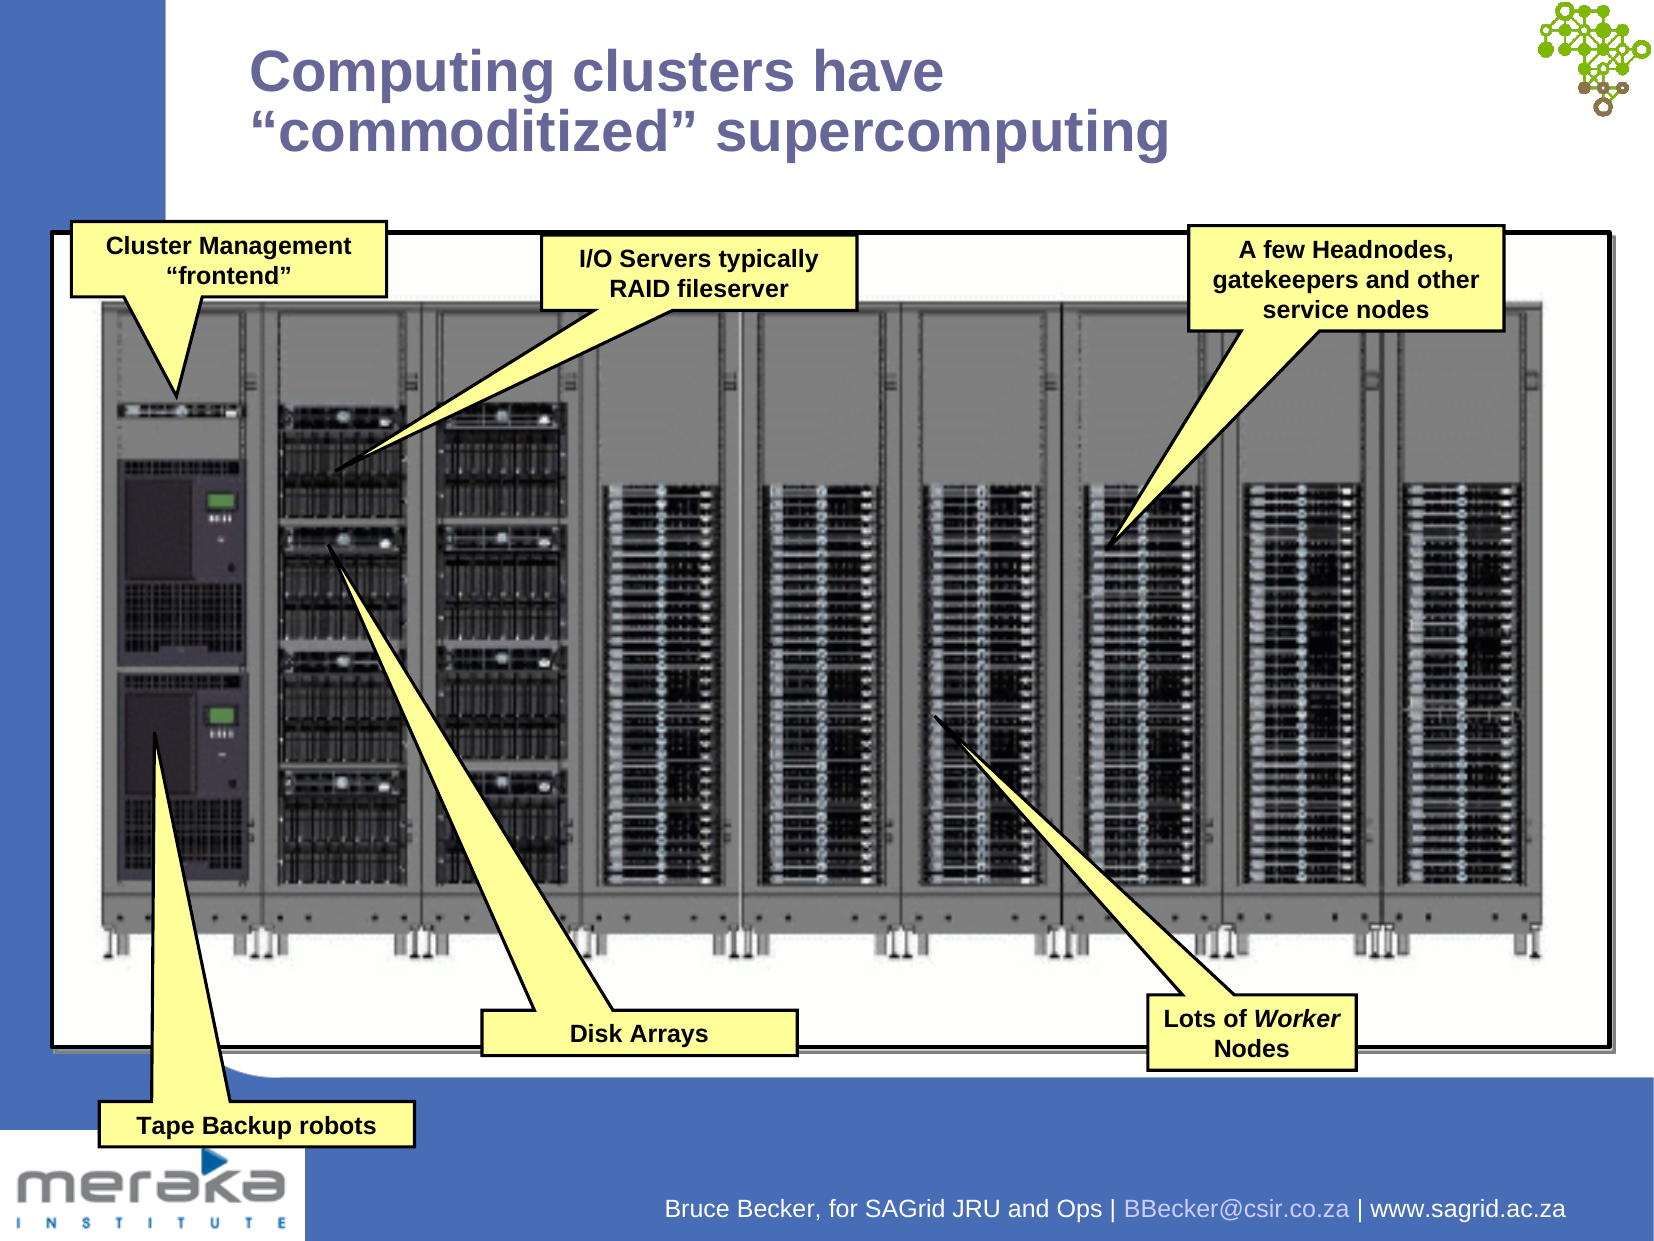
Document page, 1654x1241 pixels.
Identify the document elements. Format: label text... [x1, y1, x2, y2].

title Computing clusters have “commoditized” supercomputing [234, 19, 1594, 187]
picture [0, 0, 1654, 1241]
text_box A few Headnodes, gatekeepers and other service nodes [1105, 225, 1505, 551]
text_box Cluster Management “frontend” [71, 221, 387, 397]
text_box Tape Backup robots [99, 732, 415, 1147]
text_box I/O Servers typically RAID fileserver [335, 235, 857, 472]
text_box Disk Arrays [328, 544, 798, 1056]
text_box Lots of Worker Nodes [934, 716, 1357, 1071]
